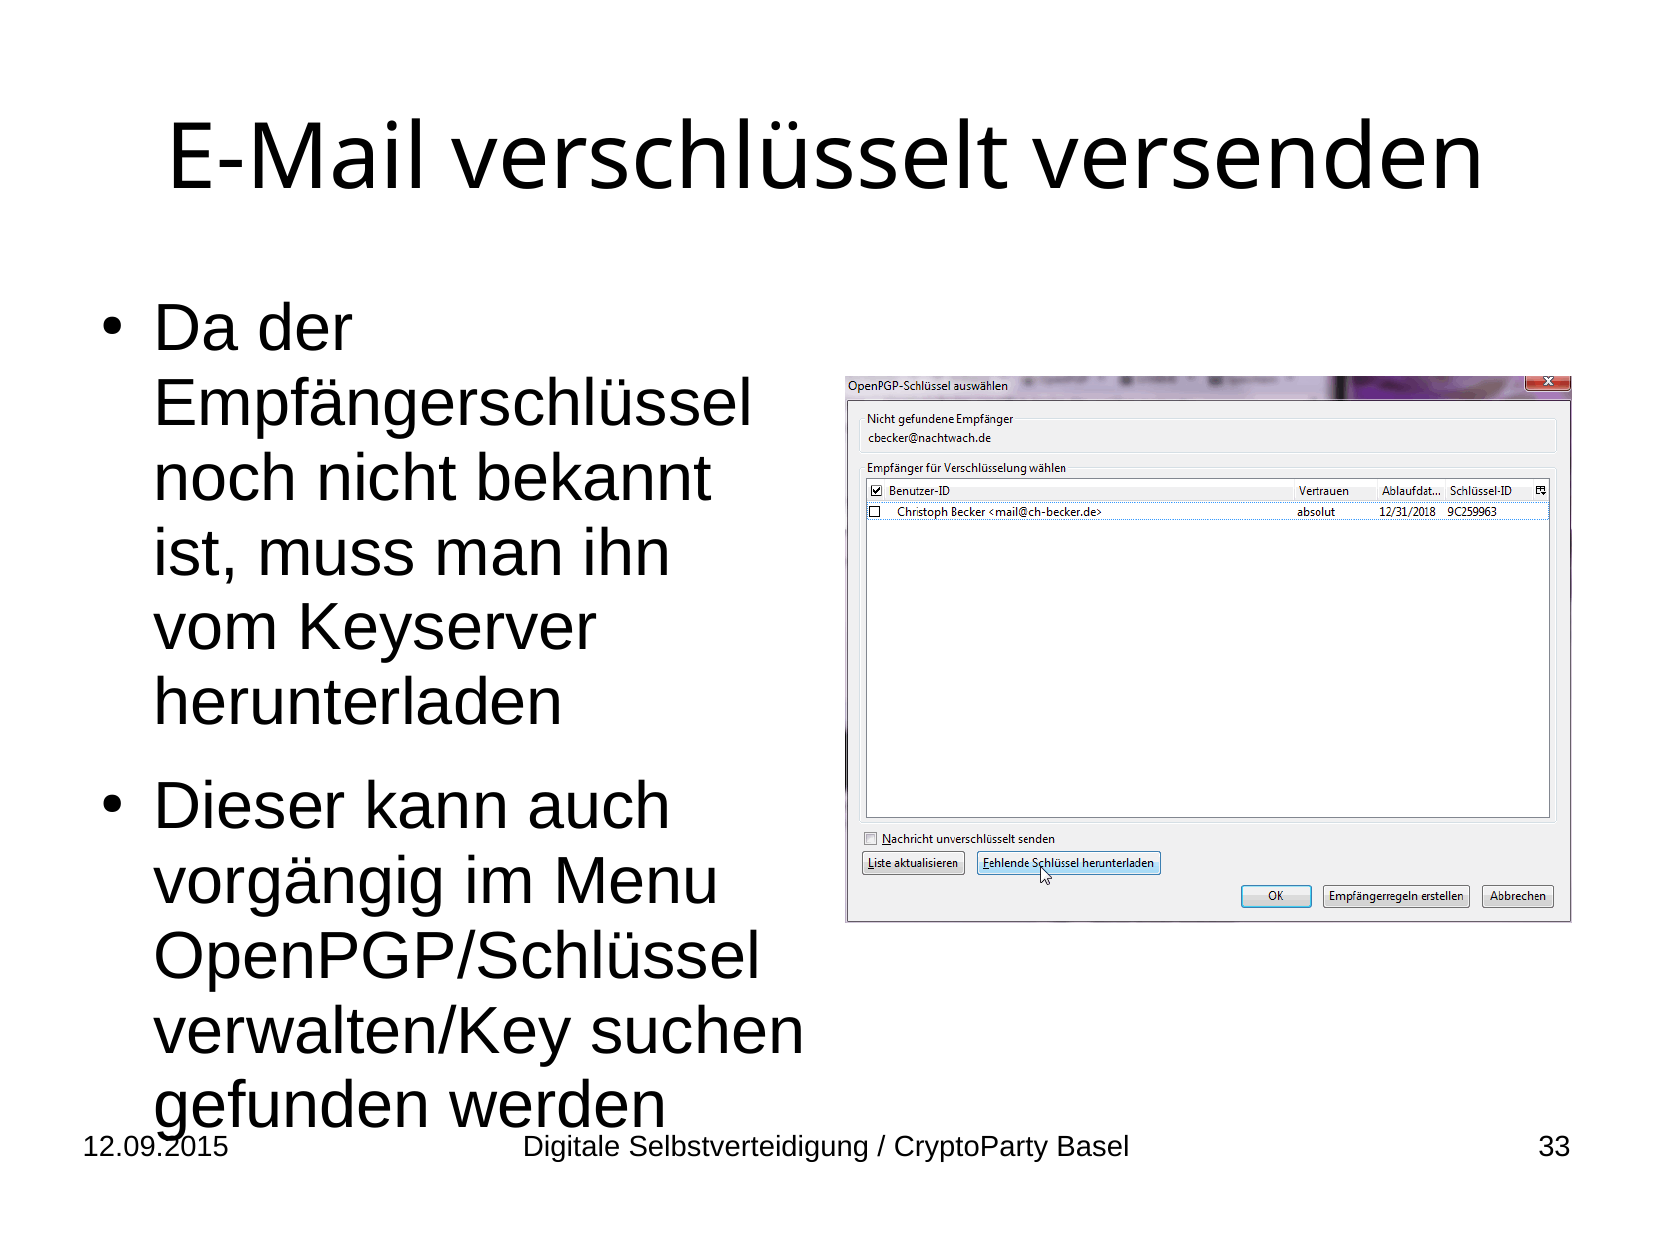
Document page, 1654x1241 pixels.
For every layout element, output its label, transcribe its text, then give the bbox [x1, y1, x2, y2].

list Da der Empfängerschlüssel noch nicht bekannt ist, muss man ihn vom Keyserver herunterladen Dieser kann auch vorgängig im Menu OpenPGP/Schlüssel verwalten/Key suchen gefunden werden [82, 290, 809, 1143]
title E-Mail verschlüsselt versenden [82, 49, 1571, 257]
picture [845, 376, 1572, 923]
